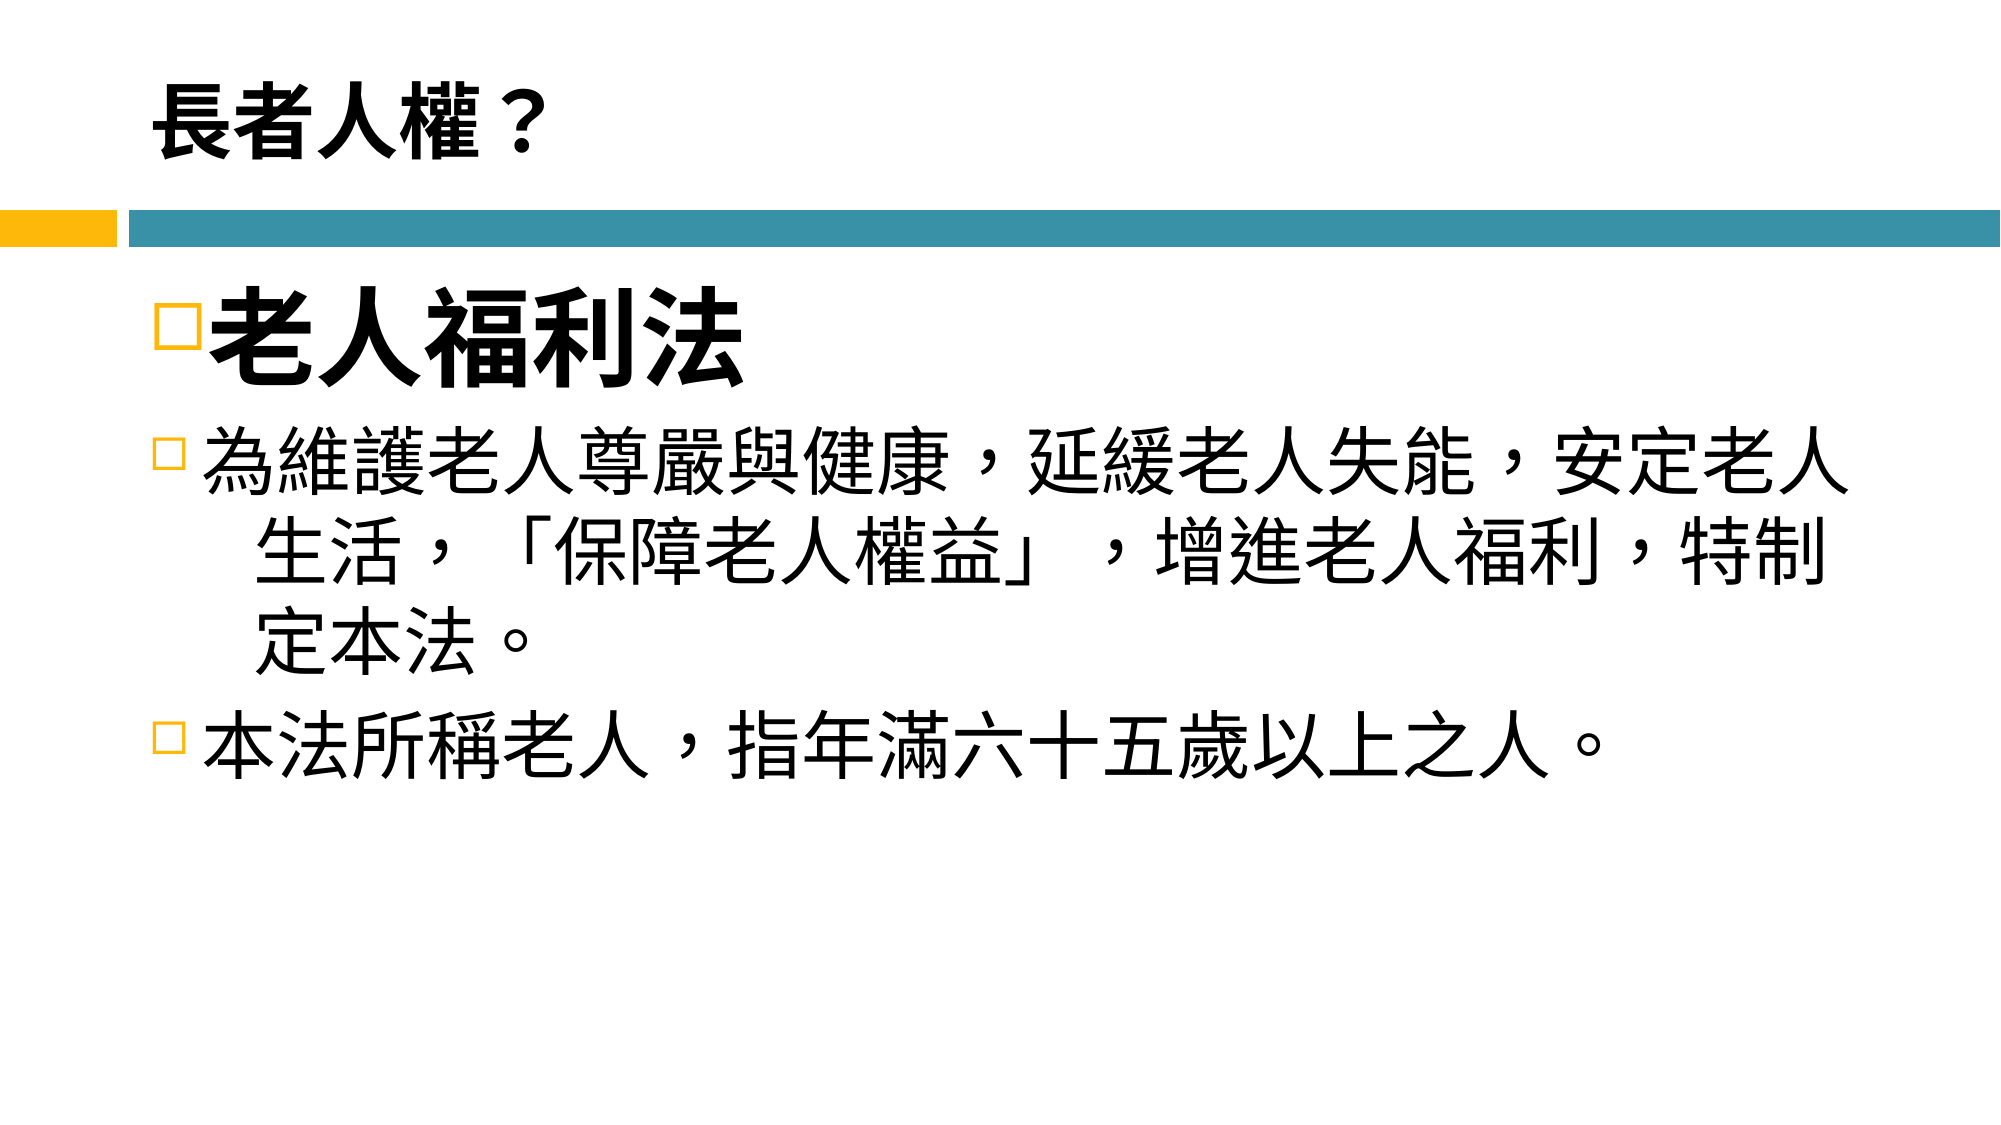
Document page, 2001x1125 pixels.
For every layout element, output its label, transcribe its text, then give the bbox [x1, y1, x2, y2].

title 長者人權？ [134, 37, 1918, 201]
list 老人福利法 為維護老人尊嚴與健康，延緩老人失能，安定老人生活，「保障老人權益」，增進老人福利，特制定本法。 本法所稱老人，指年滿六十五歲以上之人。 [134, 262, 1918, 1000]
